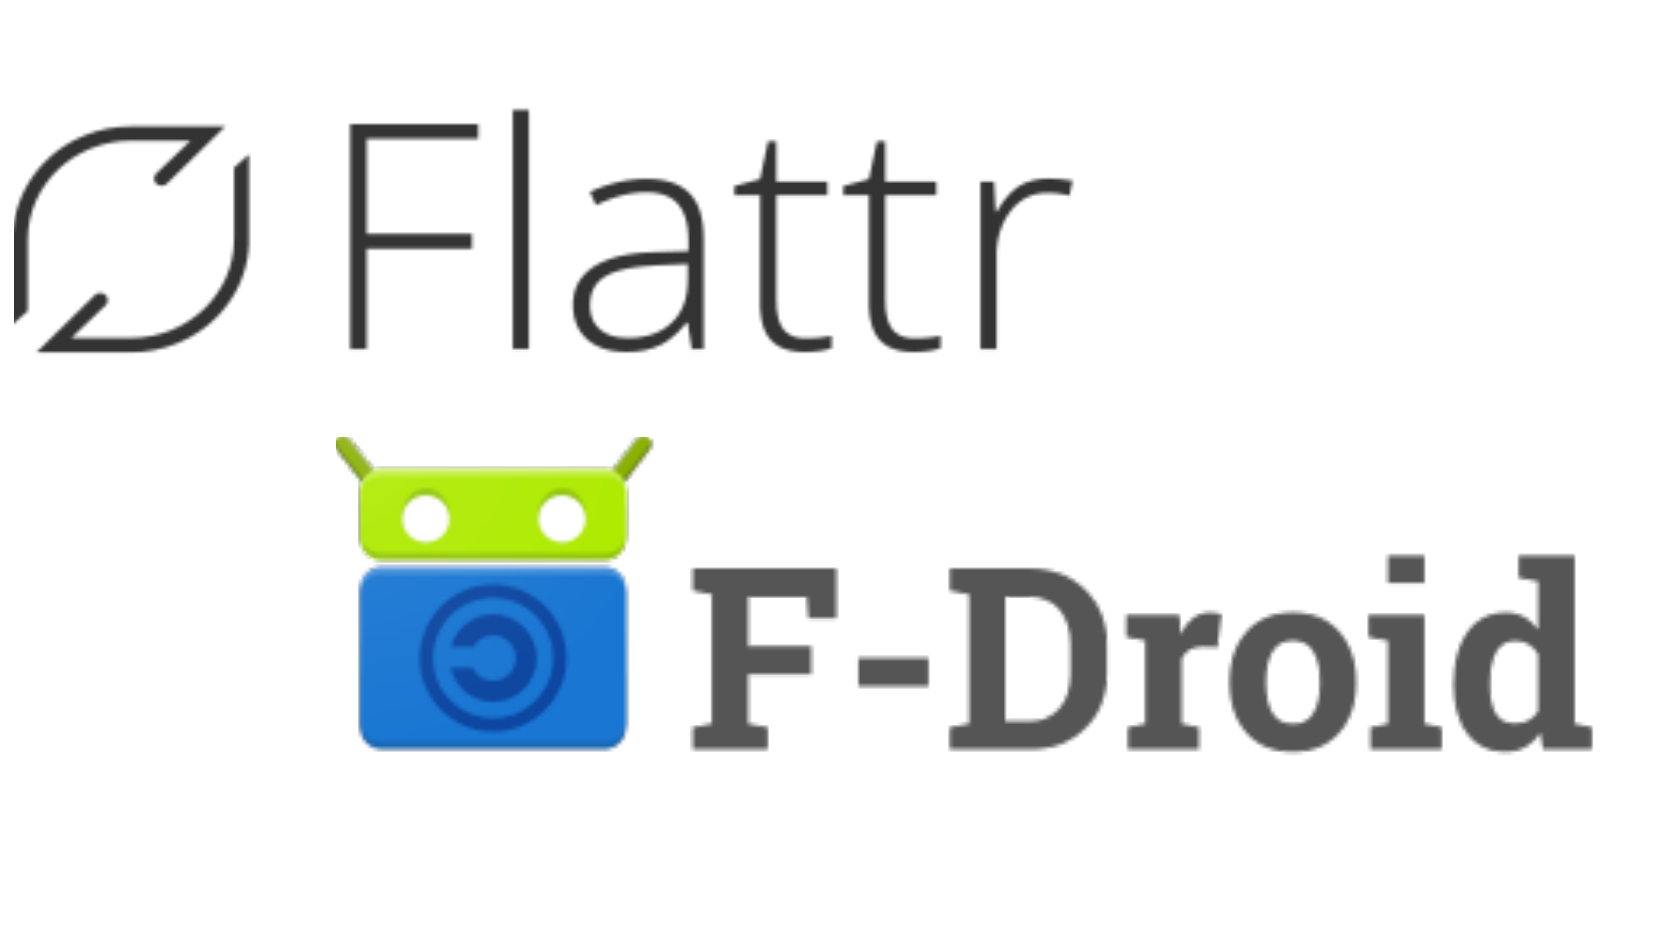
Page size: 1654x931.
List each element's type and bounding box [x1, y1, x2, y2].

picture [14, 106, 1132, 427]
picture [336, 437, 1654, 787]
